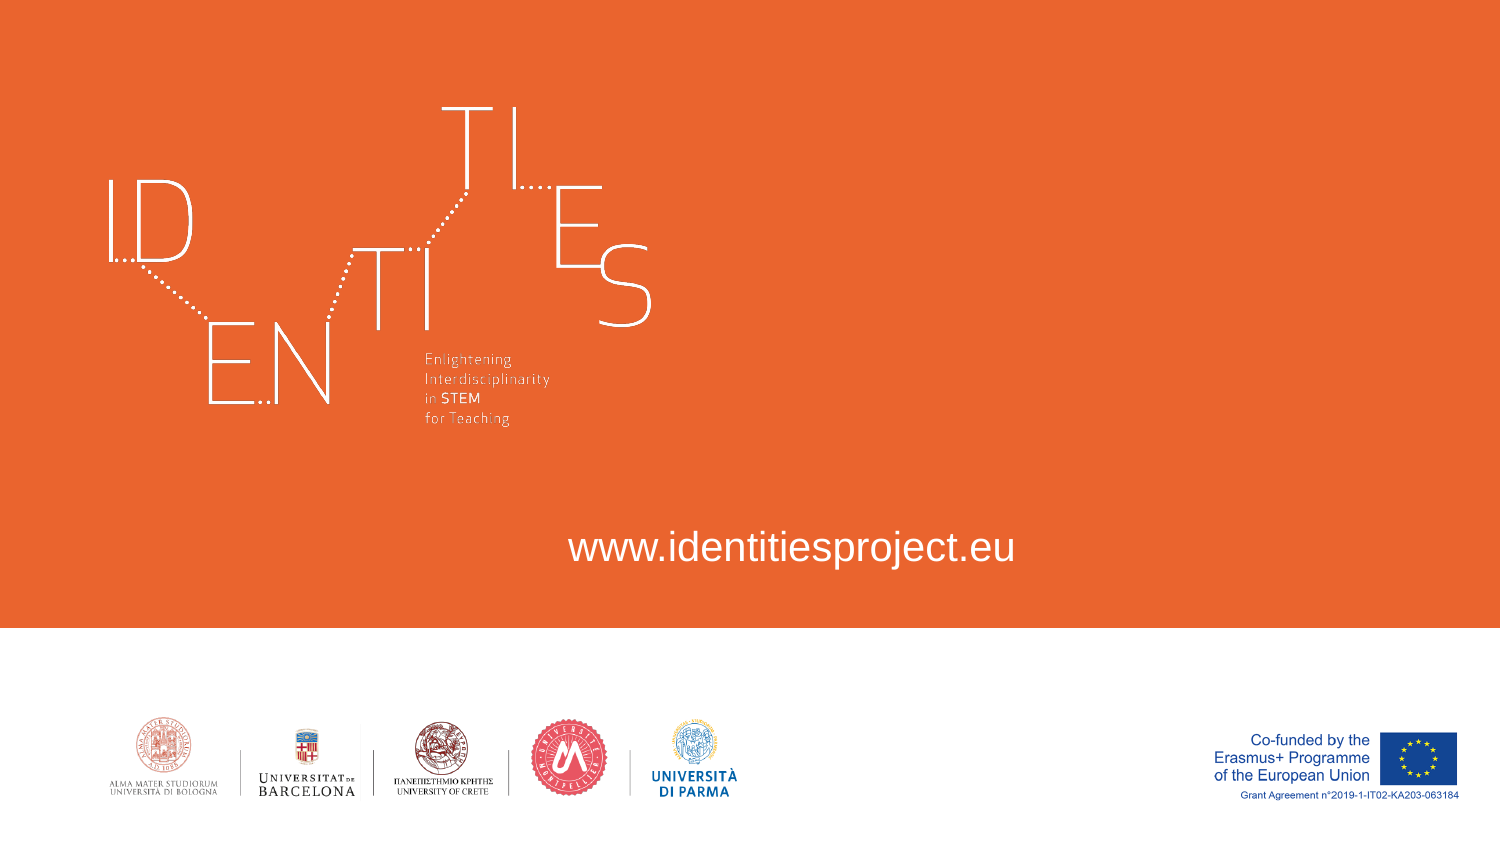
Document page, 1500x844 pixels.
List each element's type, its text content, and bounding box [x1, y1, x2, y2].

text_box [0, 0, 1500, 628]
picture [109, 717, 737, 803]
picture [109, 107, 651, 427]
picture [1209, 729, 1460, 804]
text_box www.identitiesproject.eu [530, 512, 1054, 578]
